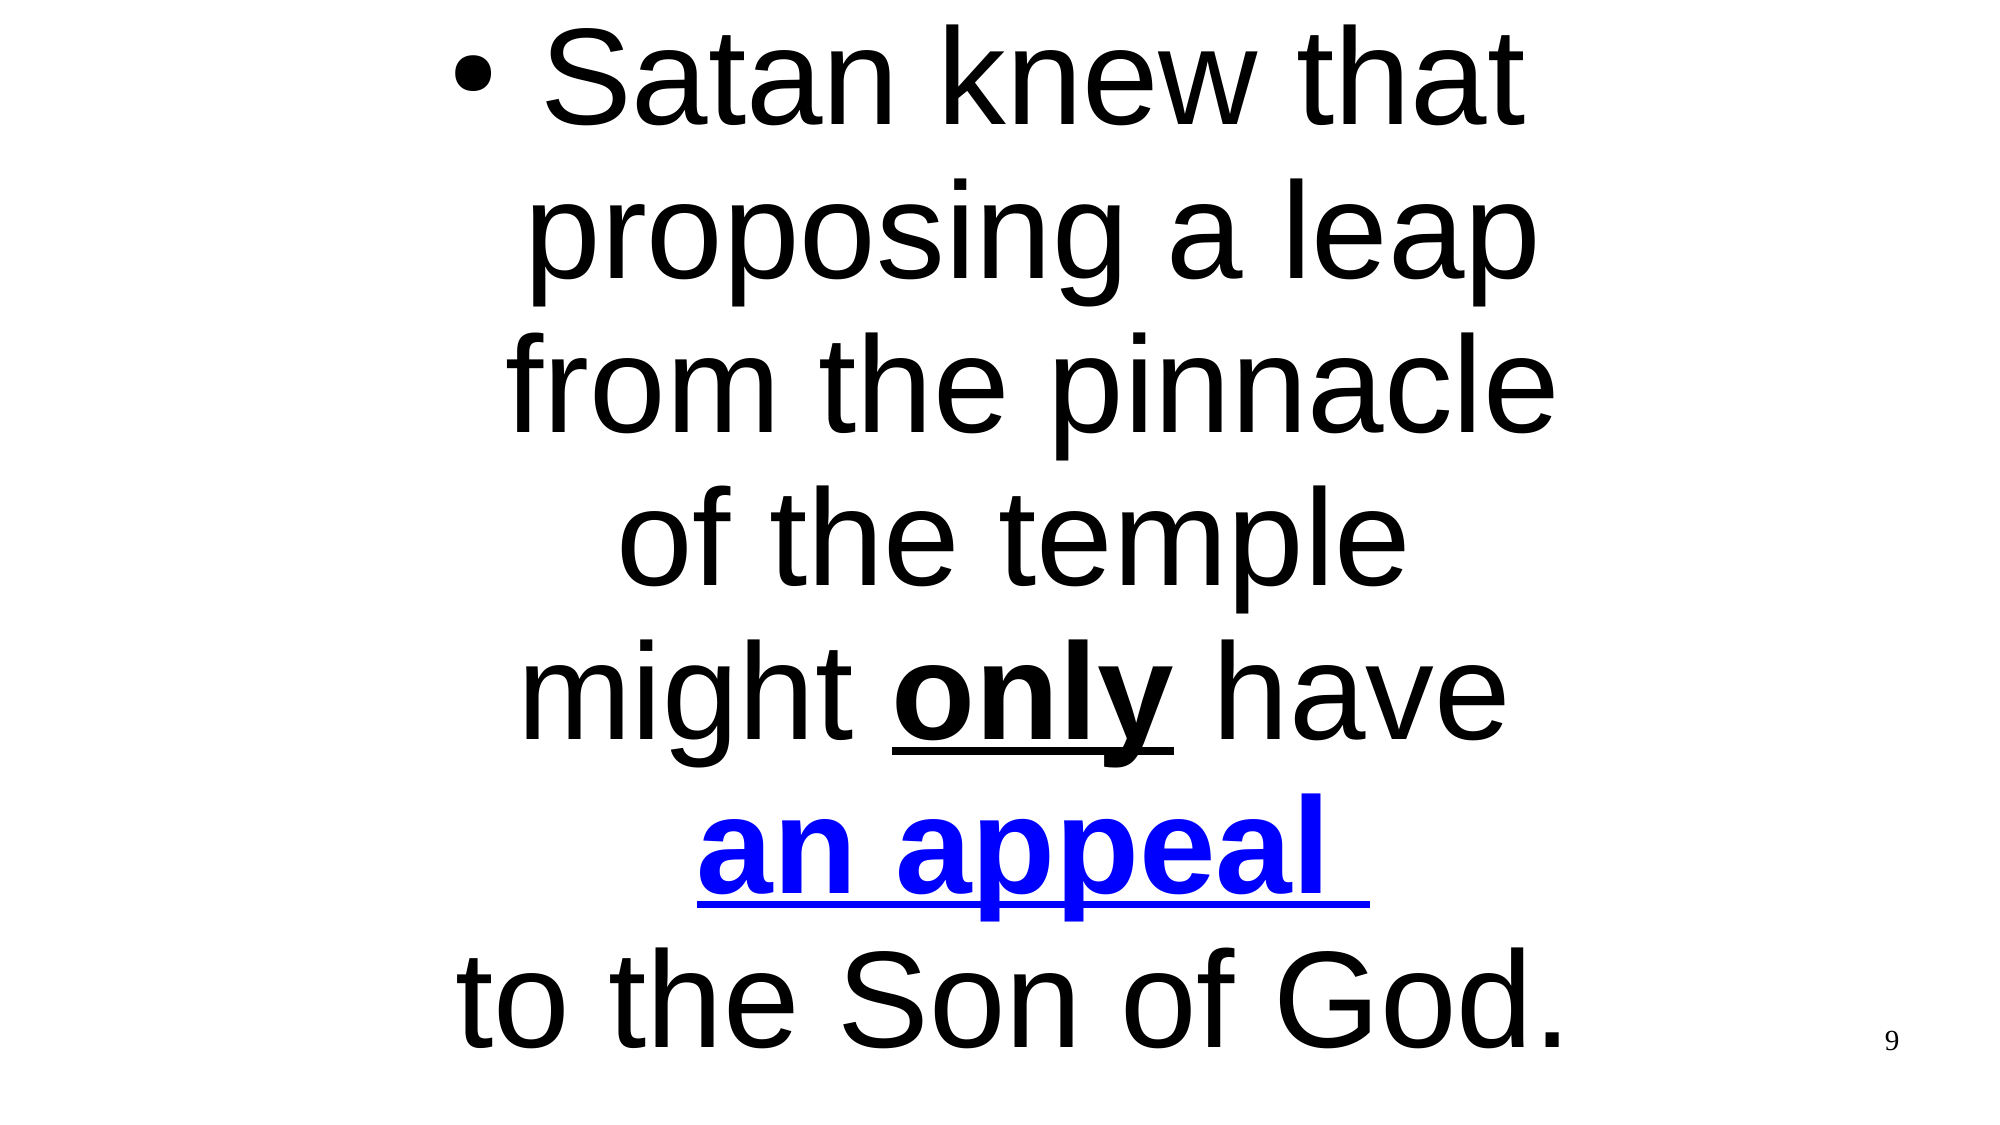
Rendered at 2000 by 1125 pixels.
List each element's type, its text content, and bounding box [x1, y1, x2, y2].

list Satan knew that proposing a leap from the pinnacle of the temple might only have an appeal to the Son of God. [0, 0, 1996, 1123]
